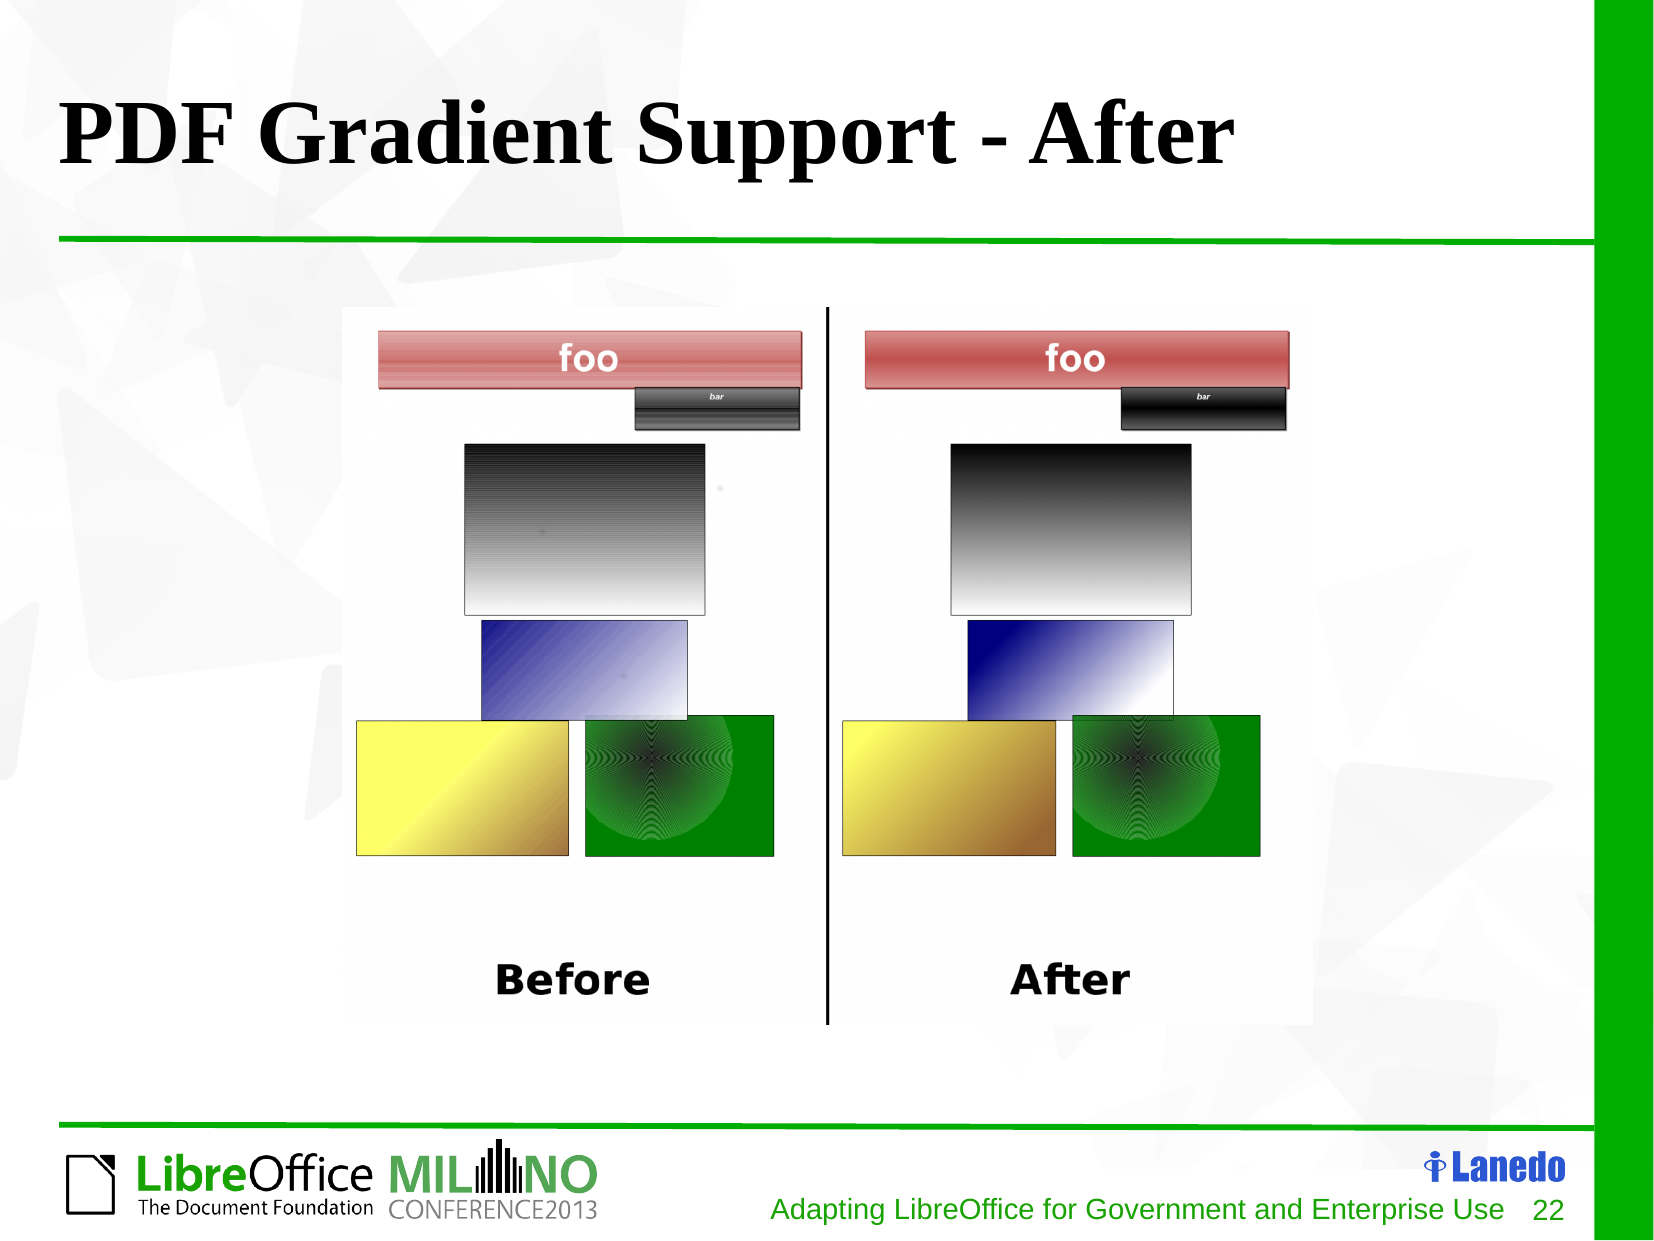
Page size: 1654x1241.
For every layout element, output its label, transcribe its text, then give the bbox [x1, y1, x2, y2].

picture [41, 1126, 597, 1241]
picture [0, 0, 1594, 1125]
title PDF Gradient Support - After [59, 59, 1595, 207]
picture [915, 1130, 1594, 1182]
